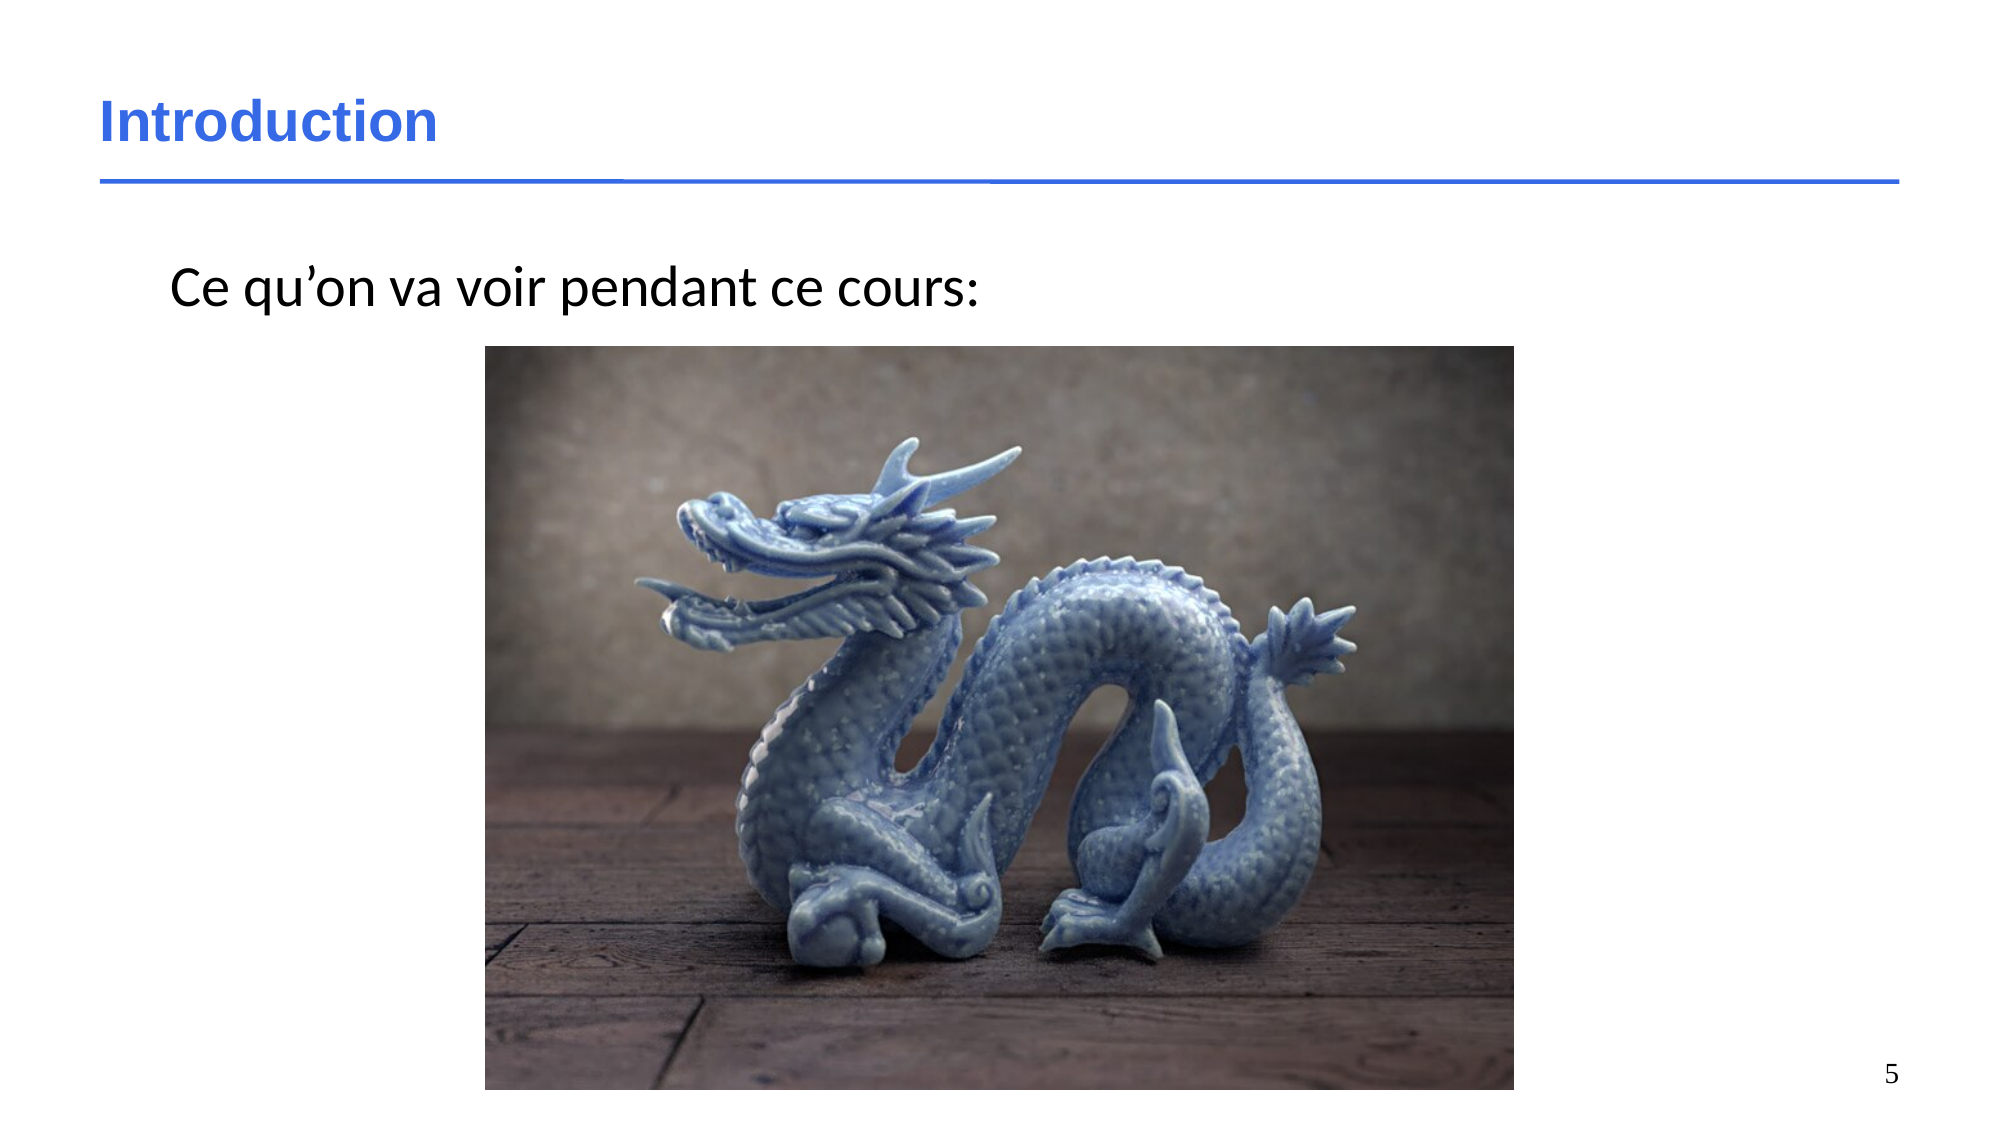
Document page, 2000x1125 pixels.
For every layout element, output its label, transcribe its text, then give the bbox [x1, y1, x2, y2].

list Ce qu’on va voir pendant ce cours: [99, 263, 1900, 976]
picture [485, 346, 1514, 1090]
title Introduction [99, 27, 1900, 215]
